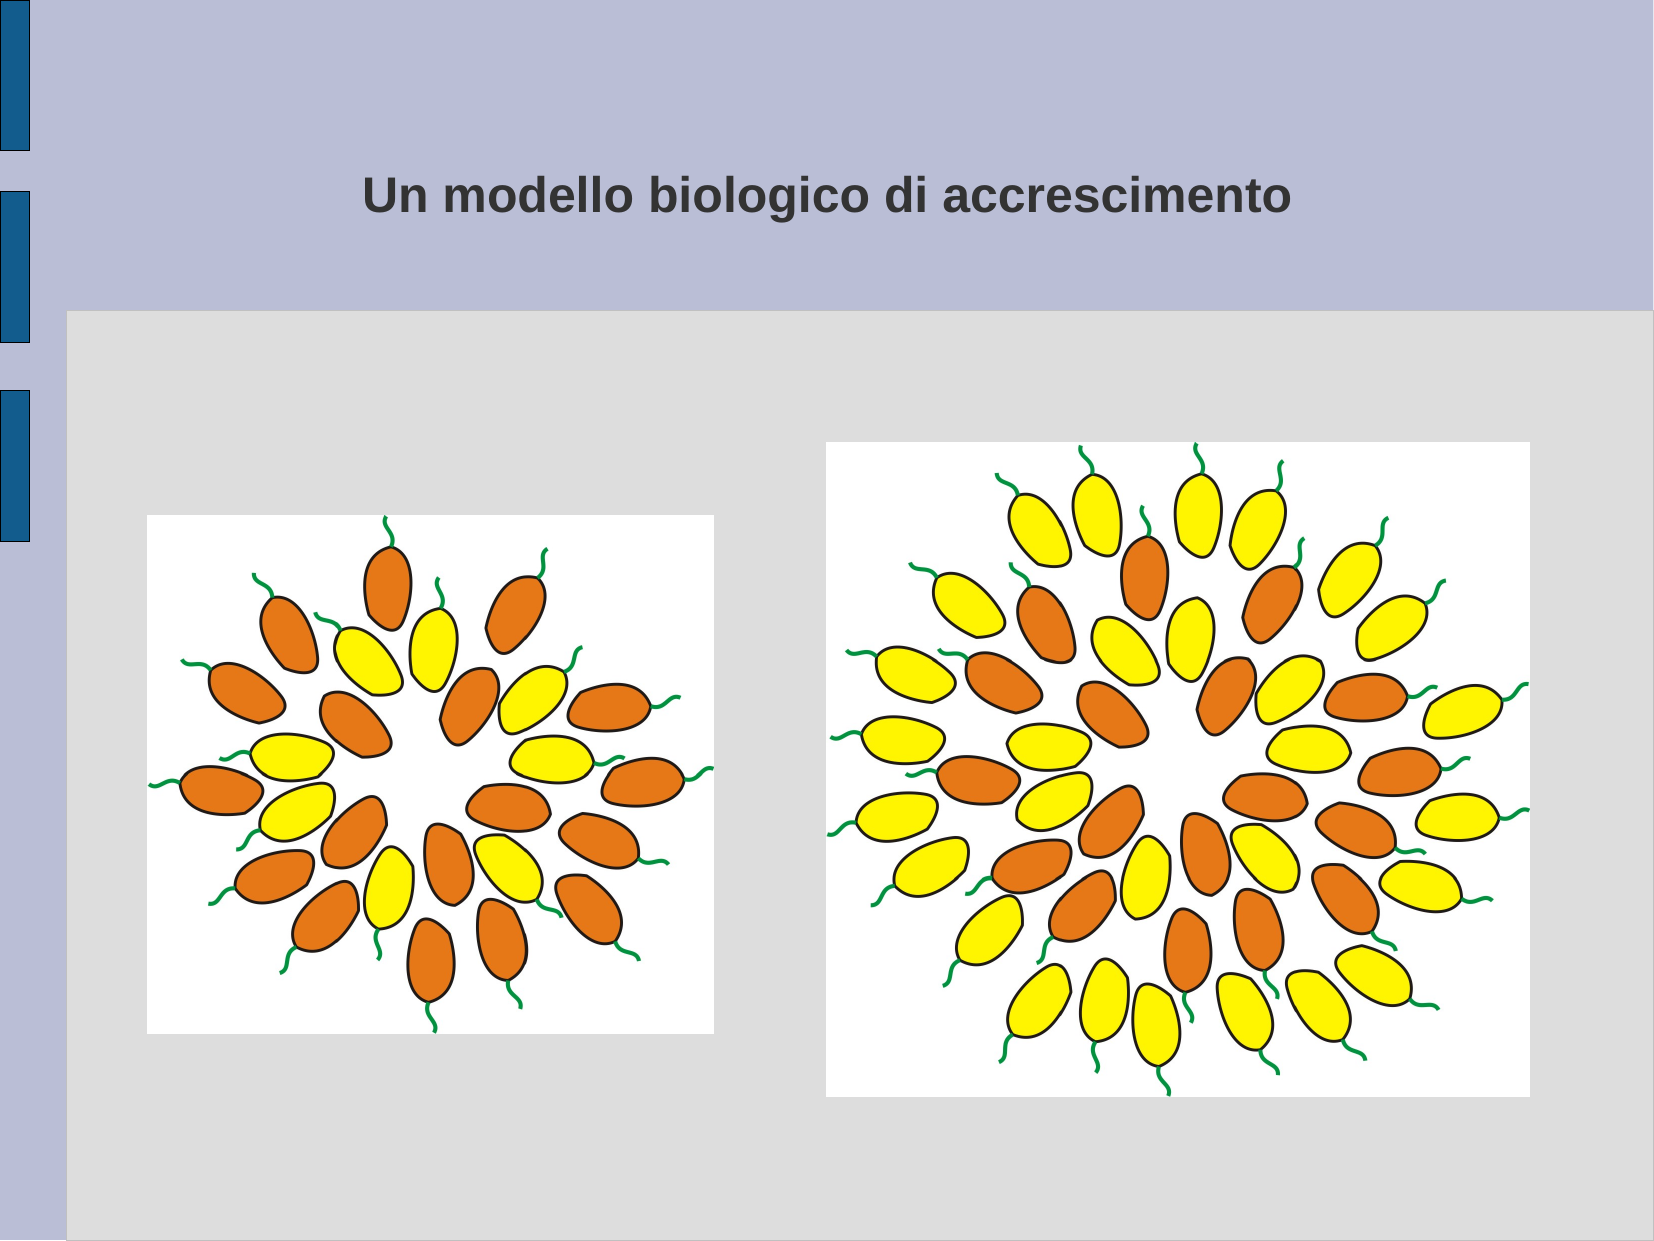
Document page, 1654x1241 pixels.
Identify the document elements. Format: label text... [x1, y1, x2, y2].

subtitle [121, 344, 1534, 1127]
title Un modello biologico di accrescimento [121, 91, 1534, 299]
